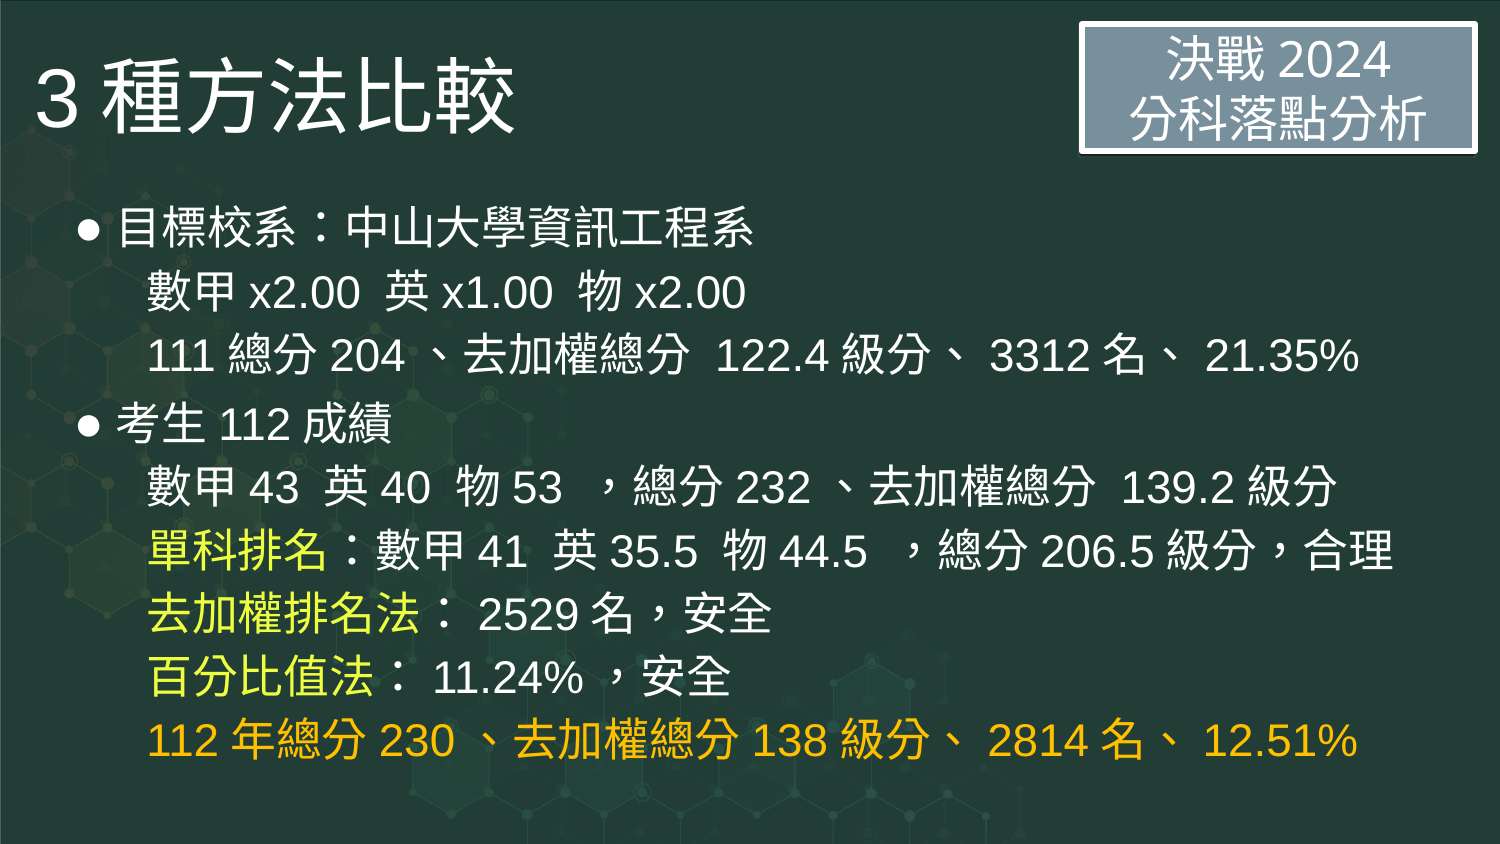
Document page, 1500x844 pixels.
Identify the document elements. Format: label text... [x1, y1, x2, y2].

title 3種方法比較 [19, 29, 1418, 172]
text_box 決戰2024 分科落點分析 [1081, 24, 1475, 151]
text_box ●目標校系：中山大學資訊工程系 數甲x2.00 英x1.00 物x2.00 111總分204、去加權總分 122.4級分、3312名、21.35% ●考生112成績 數甲43 英40 物53 ，總分232、去加權總分 139.2級分 單科排名：數甲41 英35.5 物44.5 ，總分206.5級分，合理 去加權排名法：2529名，安全 百分比值法：11.24%，安全 112年總分230、去加權總分138級分、2814名、12.51% [56, 170, 1464, 781]
picture [0, 0, 1500, 844]
